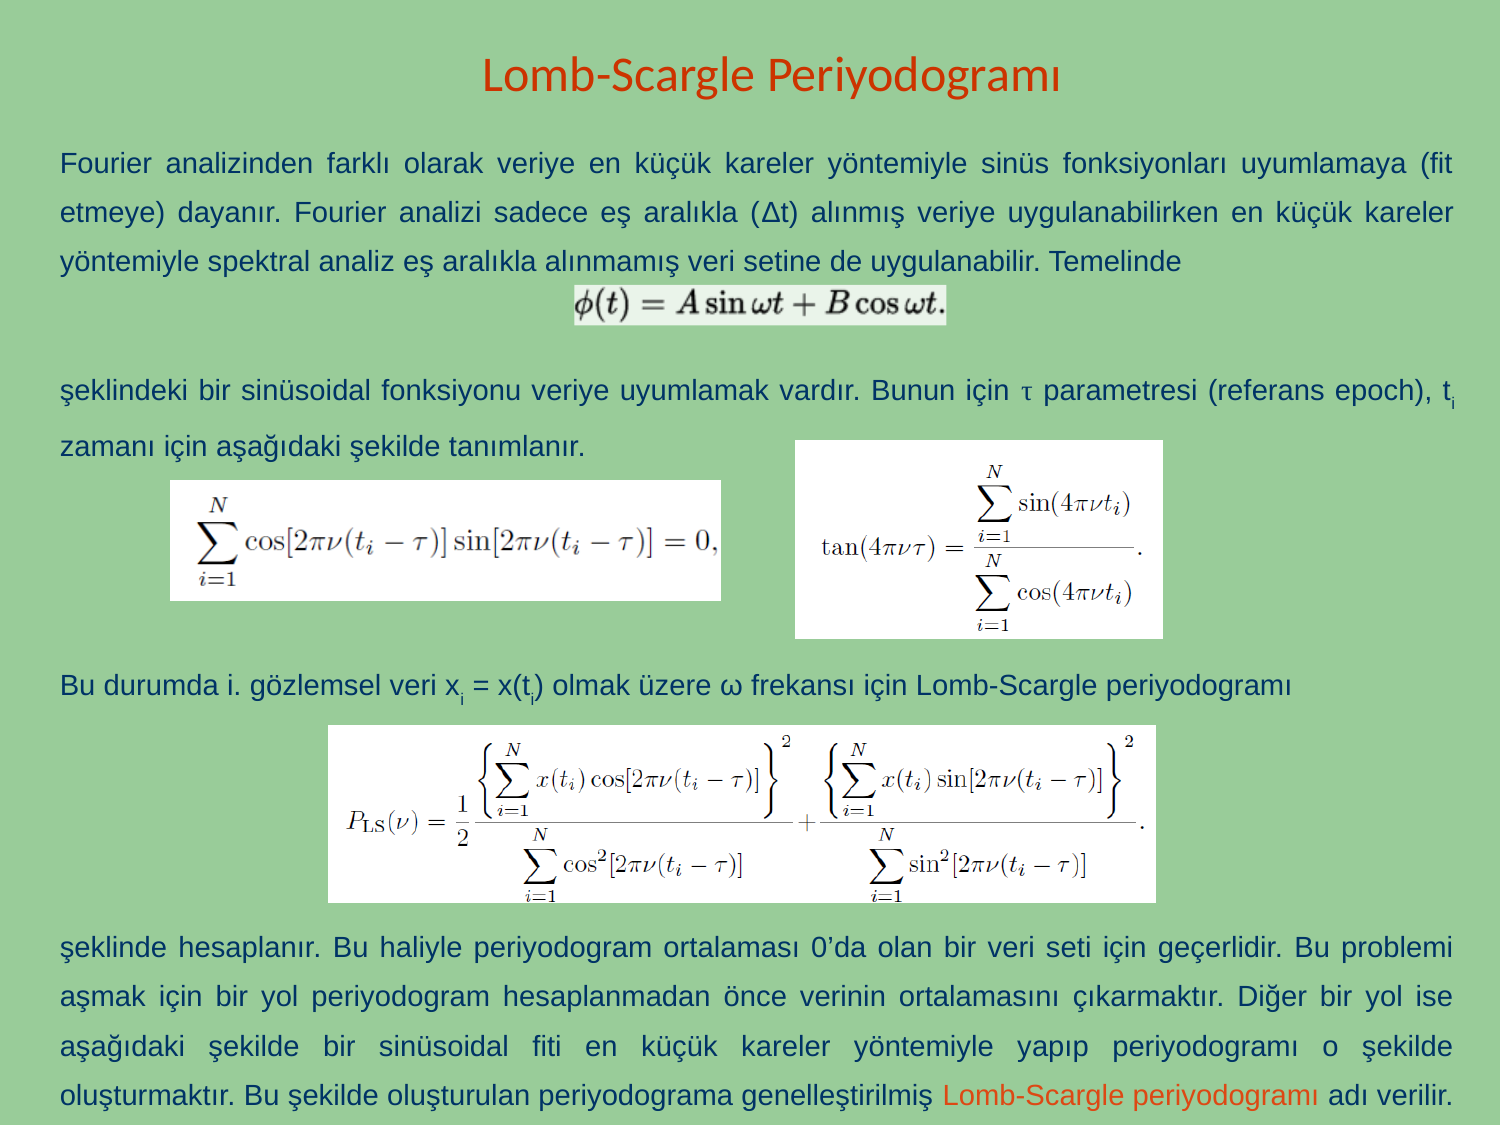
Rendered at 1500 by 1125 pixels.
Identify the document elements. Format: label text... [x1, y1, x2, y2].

picture [574, 284, 947, 326]
picture [795, 440, 1163, 639]
picture [170, 480, 721, 601]
text_box Fourier analizinden farklı olarak veriye en küçük kareler yöntemiyle sinüs fonksiyonları uyumlamaya (fit etmeye) dayanır. Fourier analizi sadece eş aralıkla (Δt) alınmış veriye uygulanabilirken en küçük kareler yöntemiyle spektral analiz eş aralıkla alınmamış veri setine de uygulanabilir. Temelinde [45, 122, 1471, 286]
picture [328, 725, 1156, 903]
title Lomb-Scargle Periyodogramı [135, 22, 1410, 122]
text_box Bu durumda i. gözlemsel veri xi = x(ti) olmak üzere ω frekansı için Lomb-Scargle periyodogramı [45, 641, 1456, 717]
text_box şeklinde hesaplanır. Bu haliyle periyodogram ortalaması 0’da olan bir veri seti için geçerlidir. Bu problemi aşmak için bir yol periyodogram hesaplanmadan önce verinin ortalamasını çıkarmaktır. Diğer bir yol ise aşağıdaki şekilde bir sinüsoidal fiti en küçük kareler yöntemiyle yapıp periyodogramı o şekilde oluşturmaktır. Bu şekilde oluşturulan periyodograma genelleştirilmiş Lomb-Scargle periyodogramı adı verilir. [45, 907, 1471, 1119]
text_box şeklindeki bir sinüsoidal fonksiyonu veriye uyumlamak vardır. Bunun için τ parametresi (referans epoch), ti zamanı için aşağıdaki şekilde tanımlanır. [45, 346, 1471, 470]
